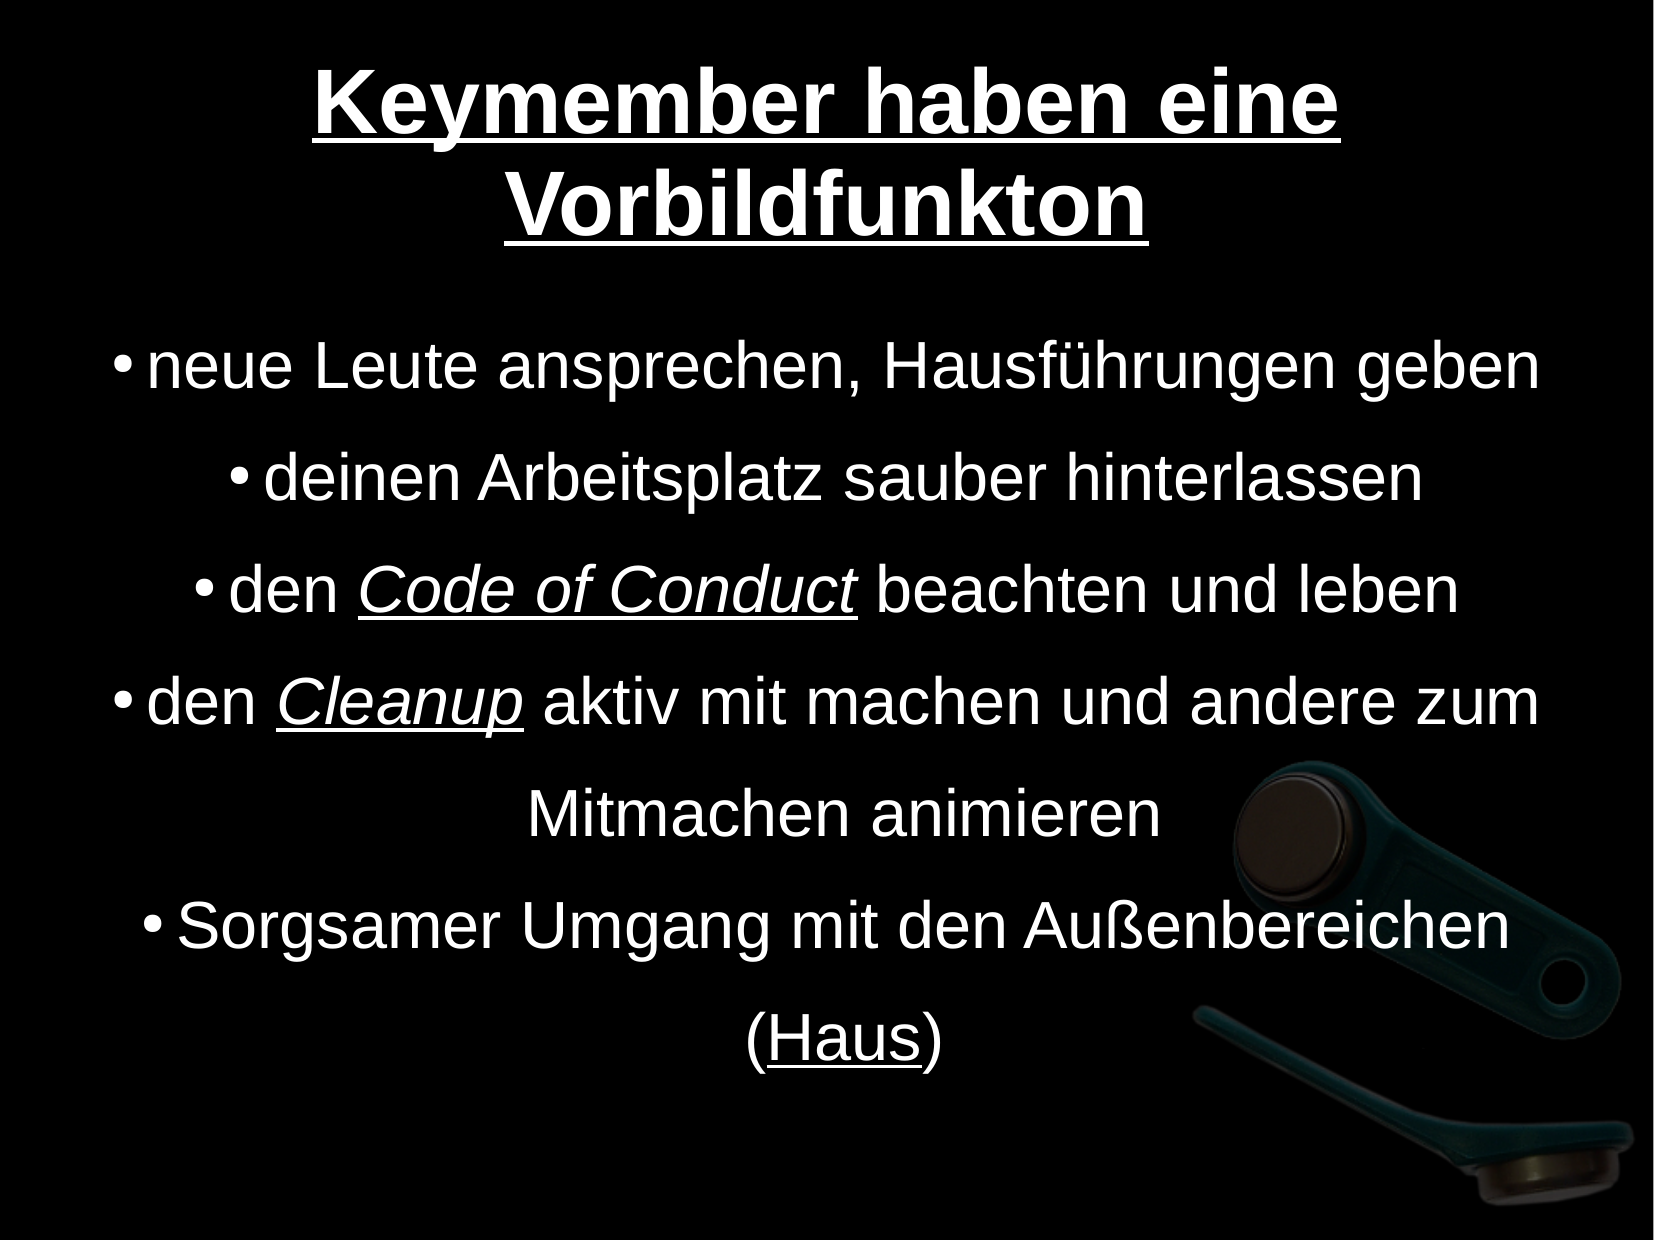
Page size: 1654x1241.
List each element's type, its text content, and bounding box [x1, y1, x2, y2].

title Keymember haben eine Vorbildfunkton [82, 49, 1571, 257]
subtitle neue Leute ansprechen, Hausführungen geben deinen Arbeitsplatz sauber hinterlassen den Code of Conduct beachten und leben den Cleanup aktiv mit machen und andere zum Mitmachen animieren Sorgsamer Umgang mit den Außenbereichen (Haus) [82, 290, 1571, 1076]
picture [1150, 732, 1654, 1236]
